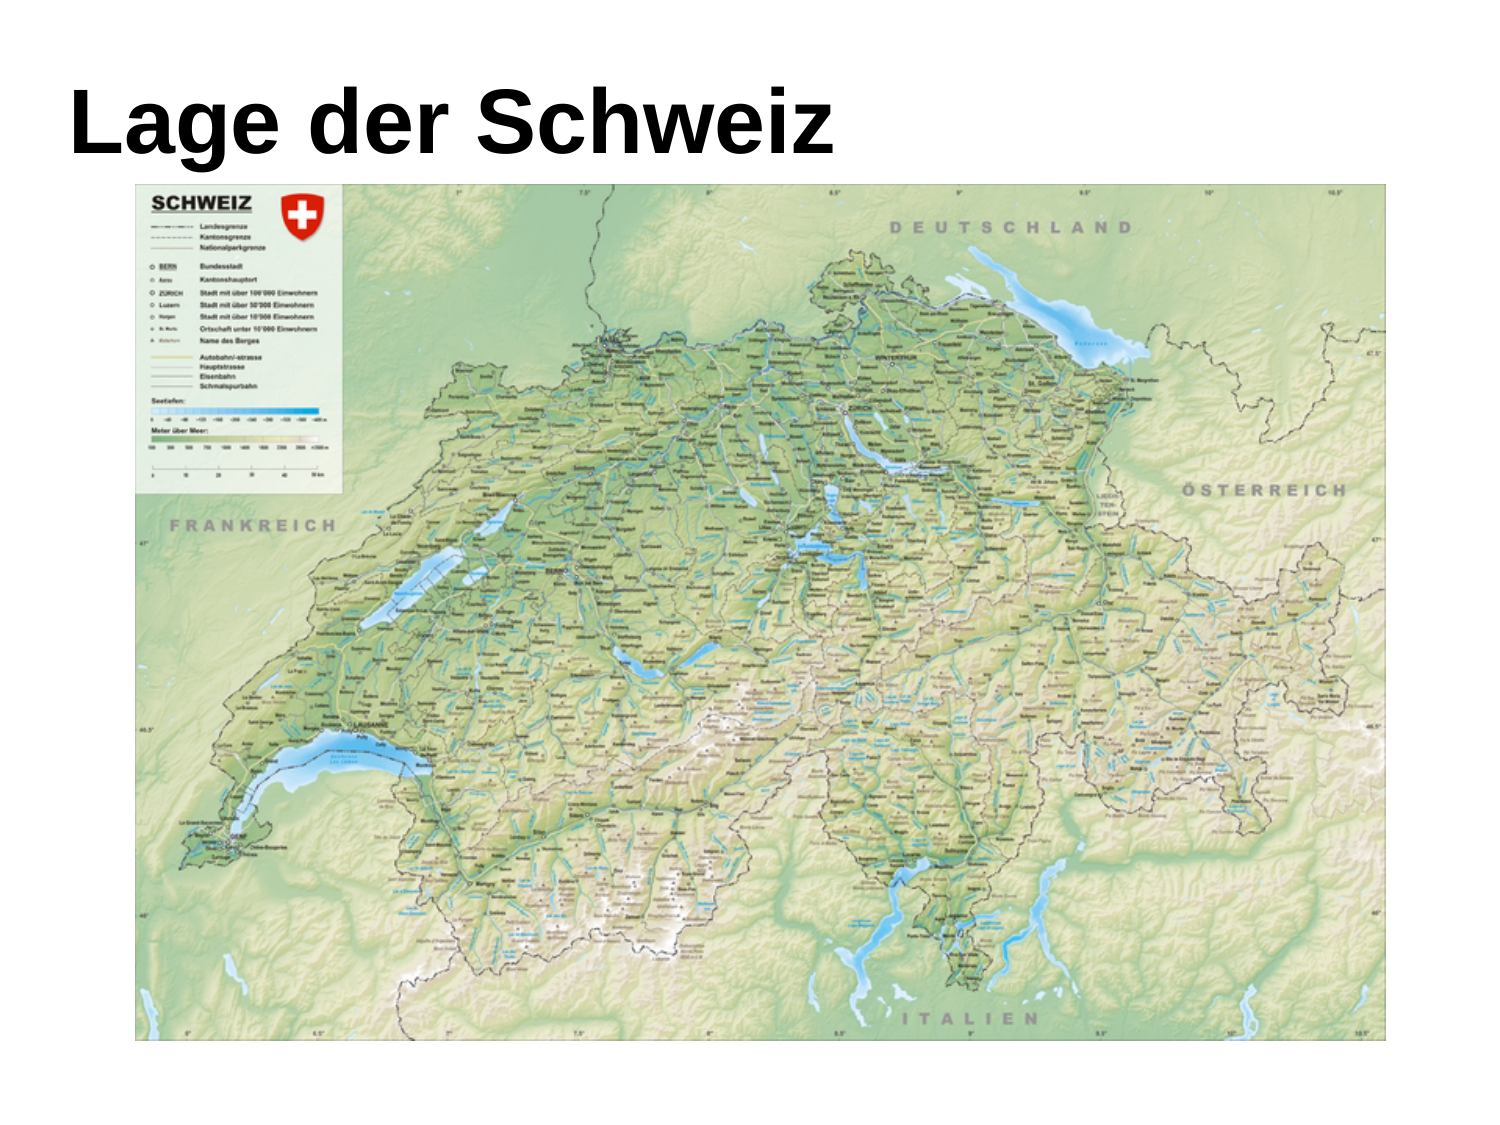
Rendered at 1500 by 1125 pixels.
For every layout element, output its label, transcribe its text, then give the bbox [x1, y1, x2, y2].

picture [135, 184, 1386, 1041]
title Lage der Schweiz [53, 54, 1404, 180]
